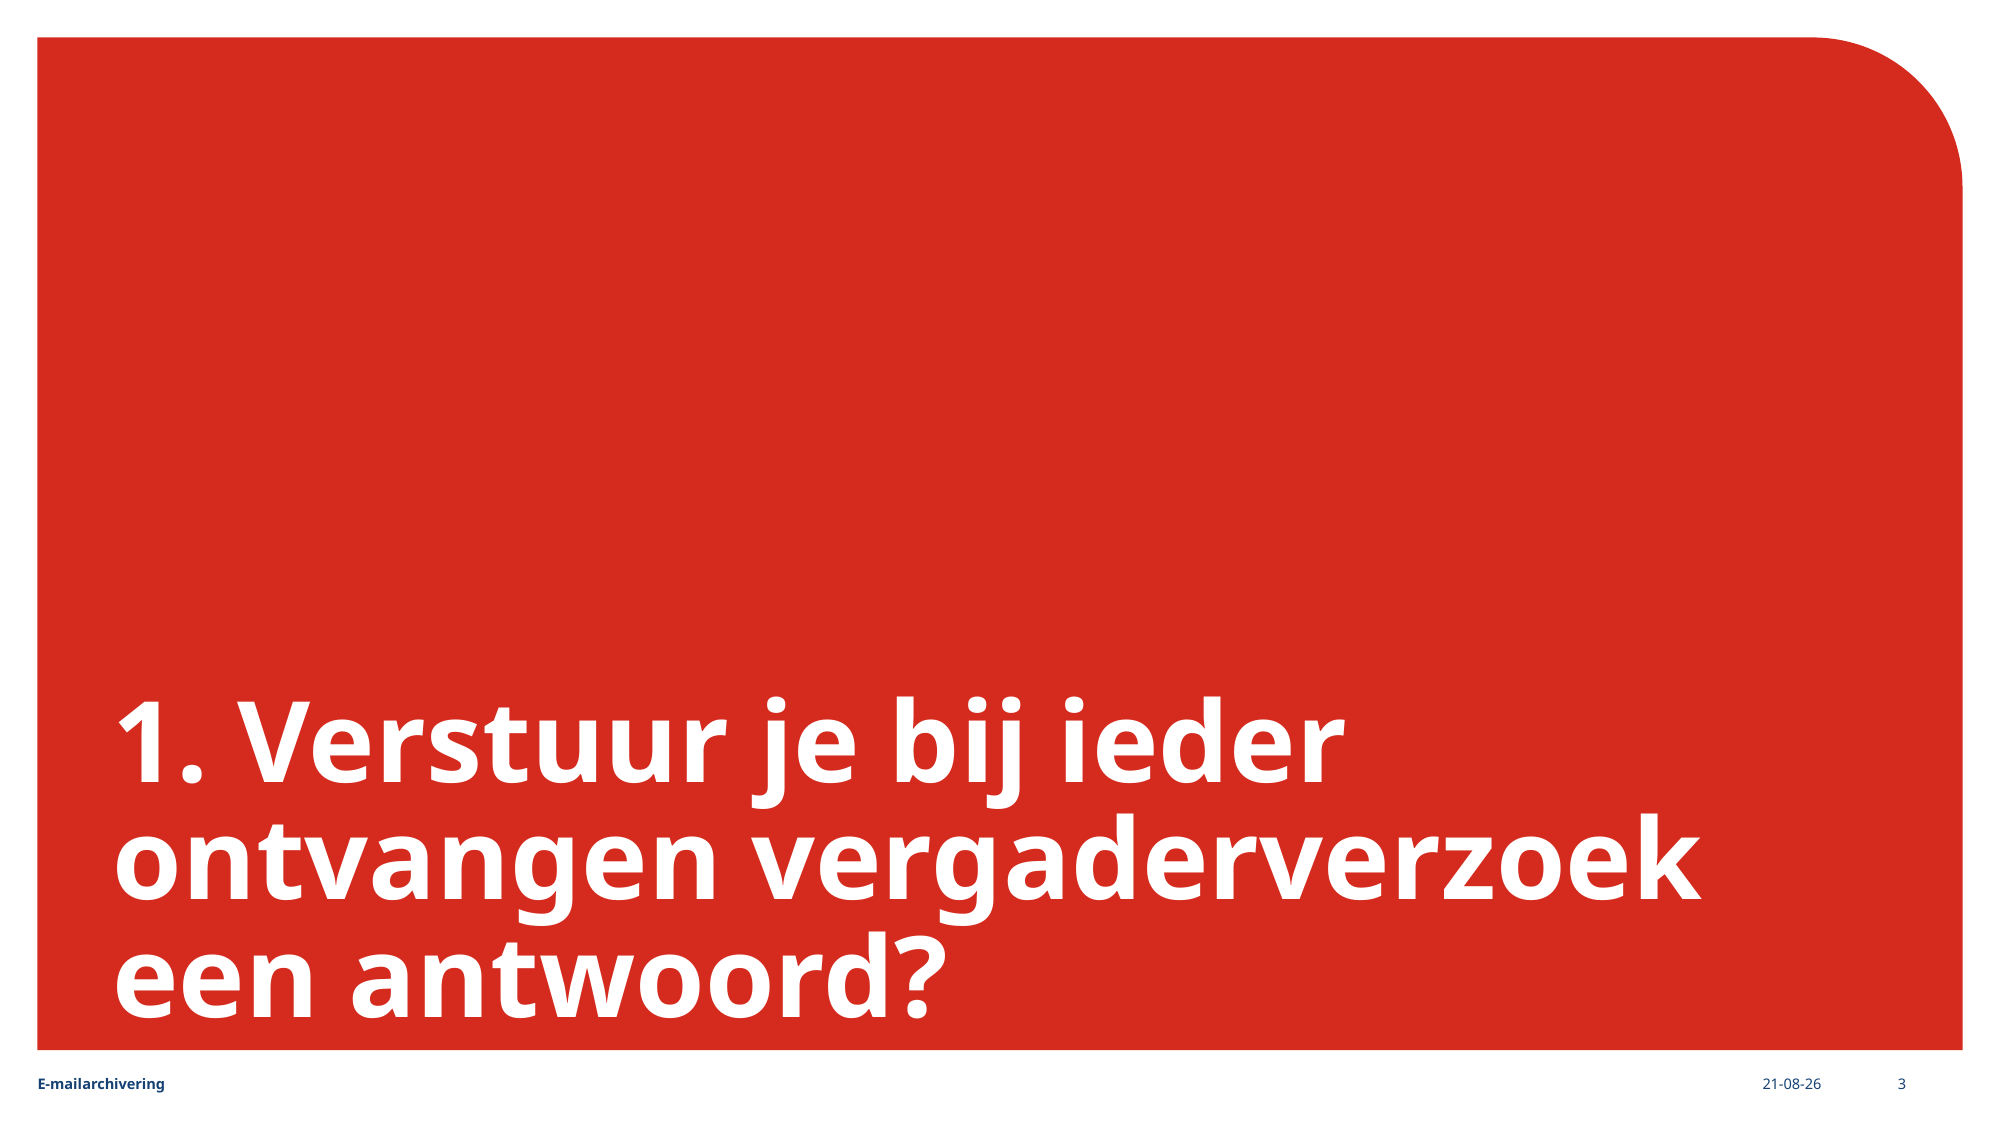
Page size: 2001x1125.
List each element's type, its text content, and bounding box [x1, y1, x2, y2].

text_box 3 [1897, 1074, 1963, 1117]
text_box 17 maart 2026 [1762, 1074, 1888, 1117]
title 1. Verstuur je bij ieder ontvangen vergaderverzoek een antwoord? [112, 688, 1888, 947]
